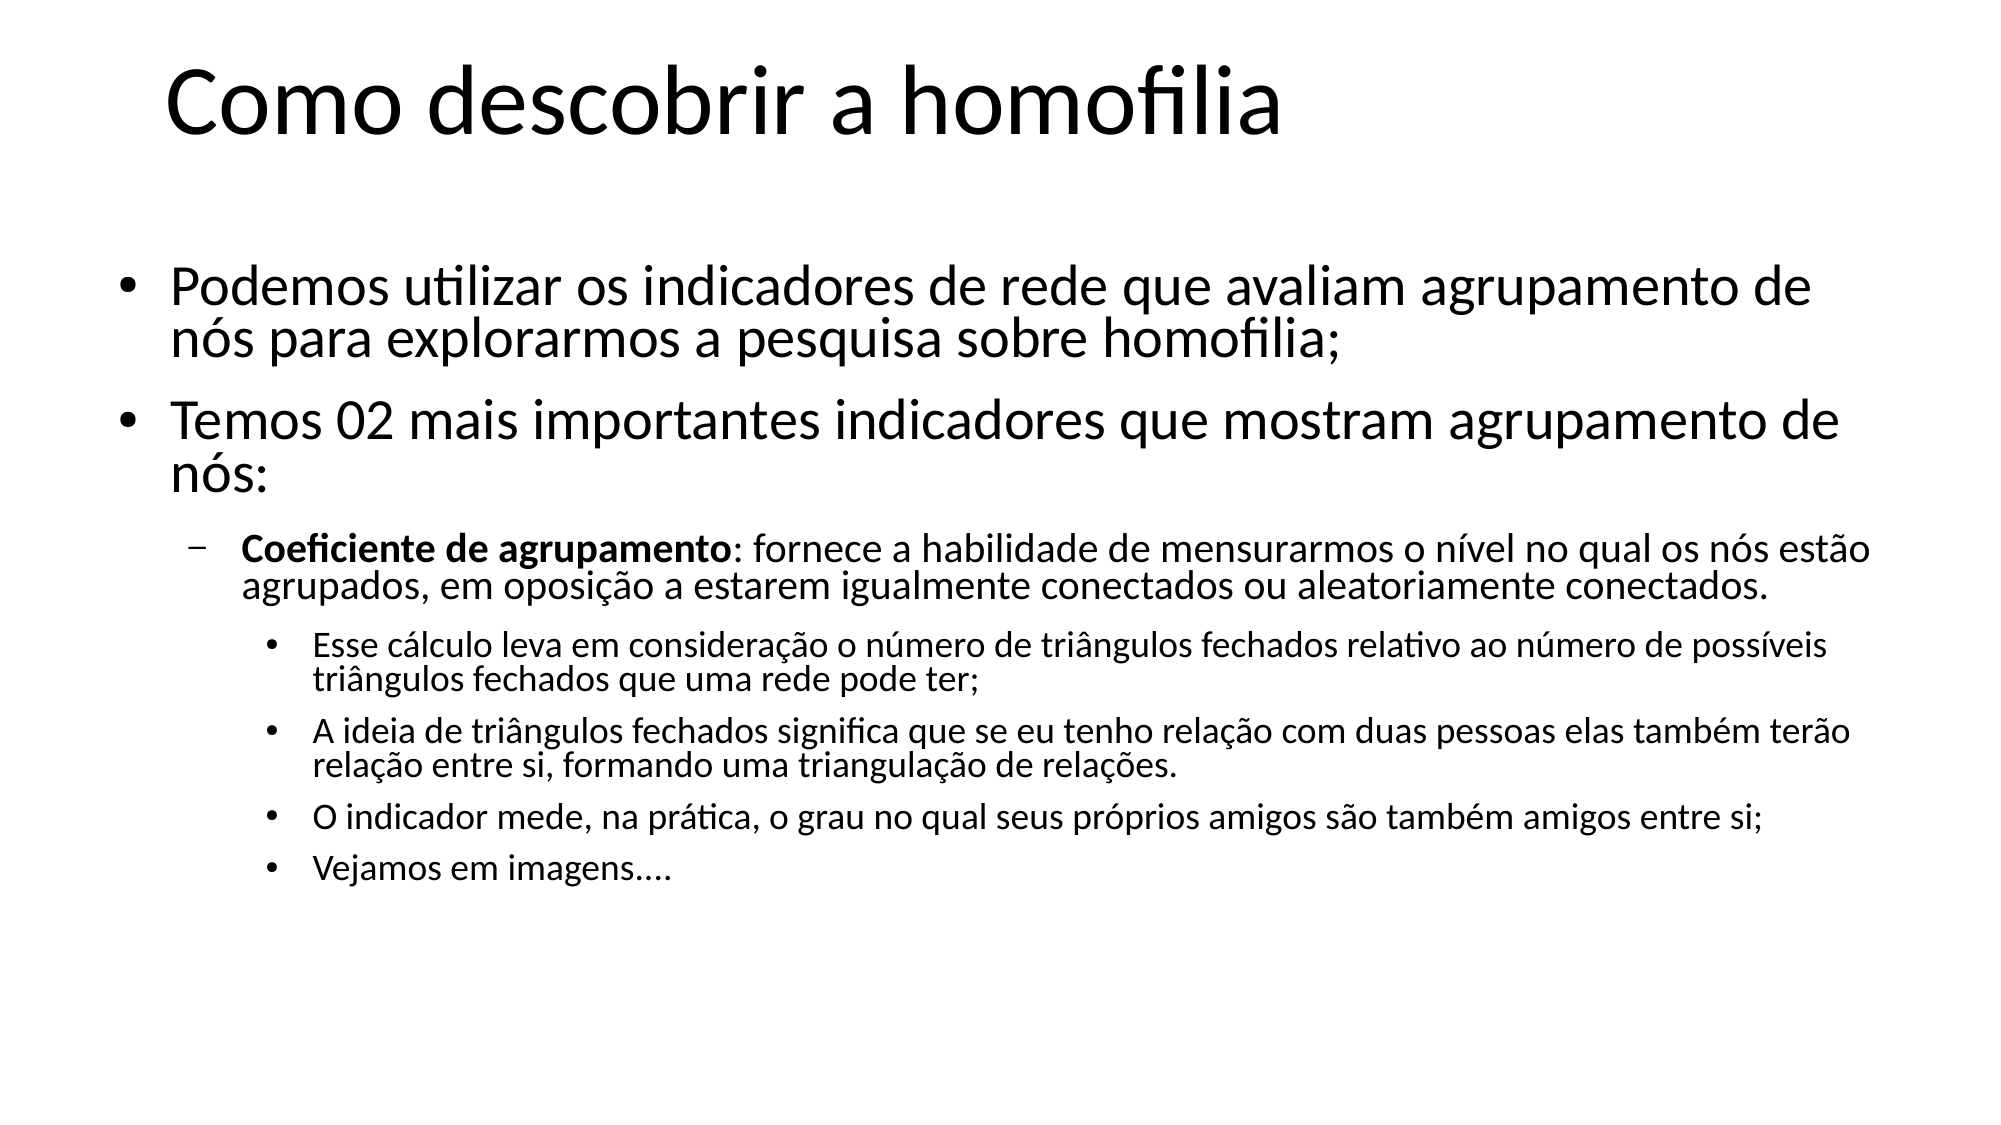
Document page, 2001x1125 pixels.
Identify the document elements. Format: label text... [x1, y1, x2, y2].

title Como descobrir a homofilia [165, 47, 1666, 168]
list Podemos utilizar os indicadores de rede que avaliam agrupamento de nós para explorarmos a pesquisa sobre homofilia; Temos 02 mais importantes indicadores que mostram agrupamento de nós: Coeficiente de agrupamento: fornece a habilidade de mensurarmos o nível no qual os nós estão agrupados, em oposição a estarem igualmente conectados ou aleatoriamente conectados. Esse cálculo leva em consideração o número de triângulos fechados relativo ao número de possíveis triângulos fechados que uma rede pode ter; A ideia de triângulos fechados significa que se eu tenho relação com duas pessoas elas também terão relação entre si, formando uma triangulação de relações. O indicador mede, na prática, o grau no qual seus próprios amigos são também amigos entre si; Vejamos em imagens.... [99, 263, 1900, 1006]
